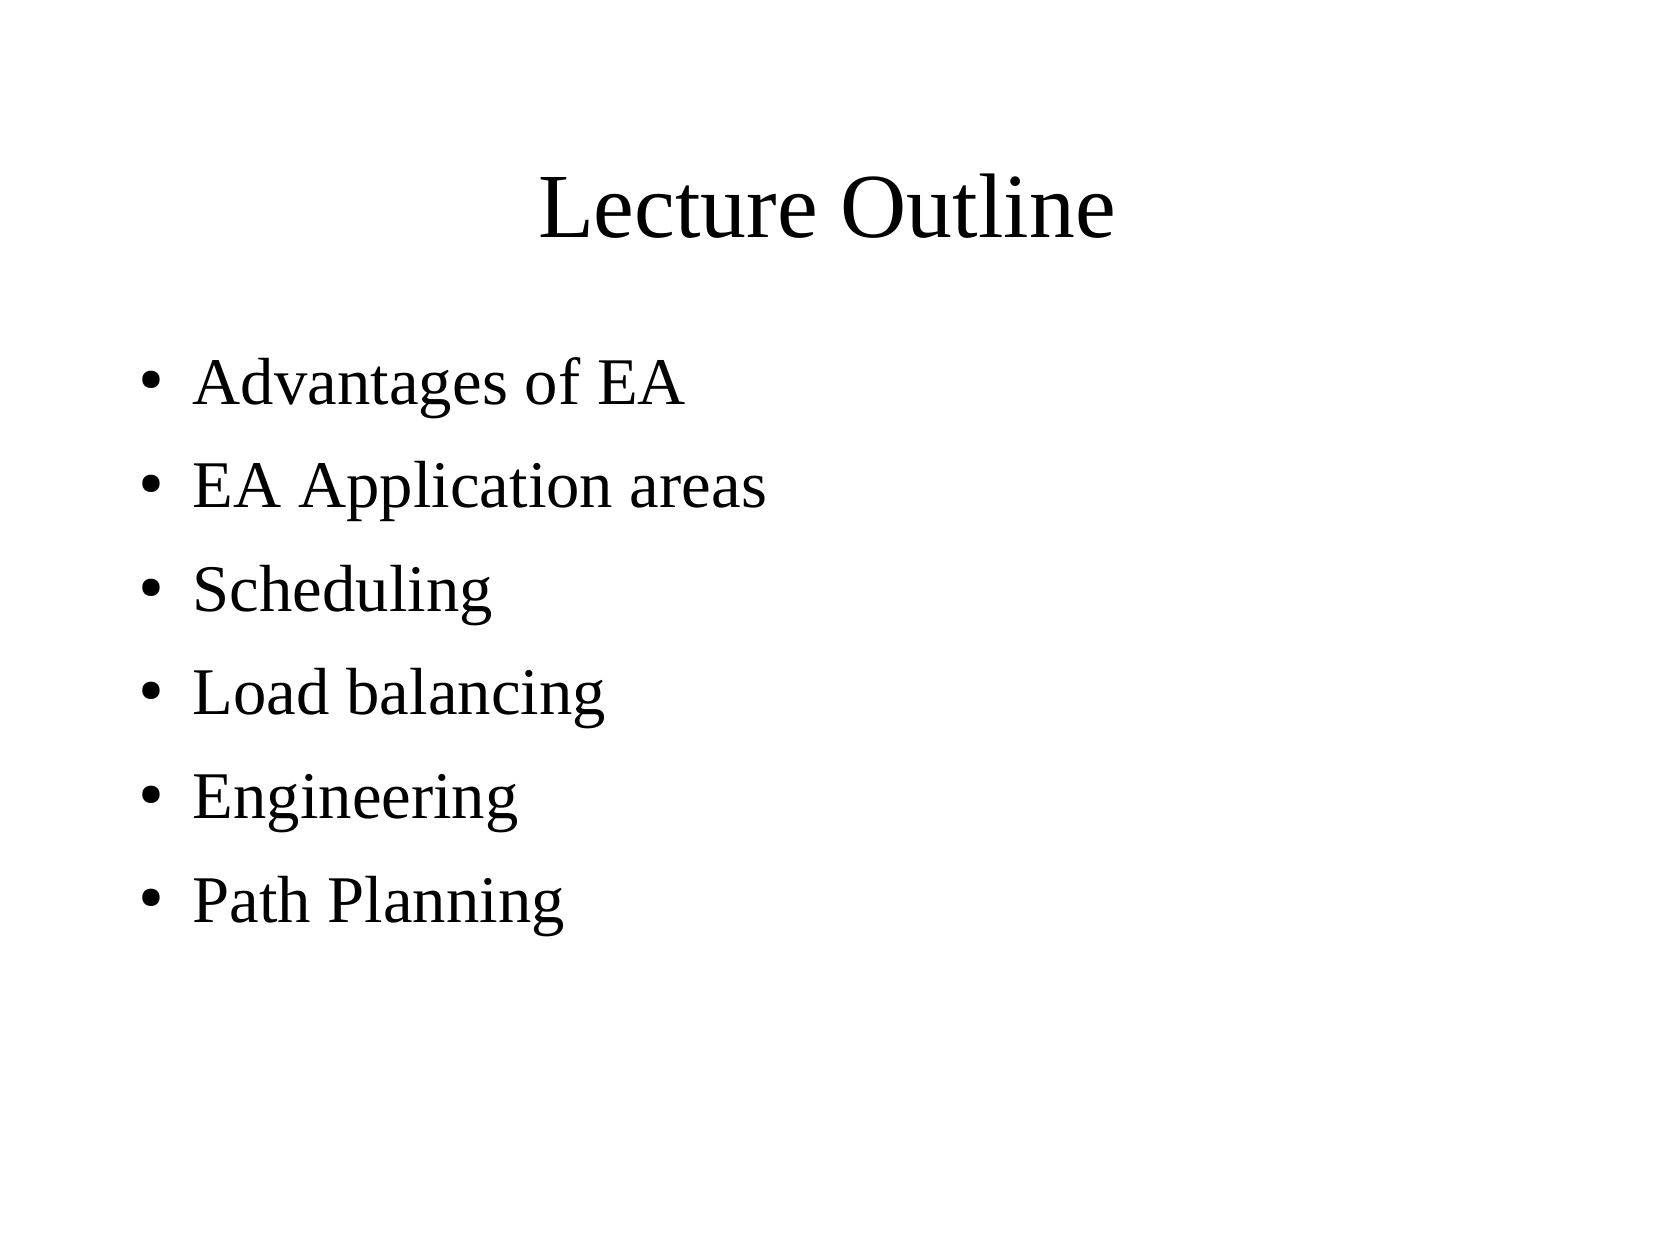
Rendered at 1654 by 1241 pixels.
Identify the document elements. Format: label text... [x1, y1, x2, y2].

title Lecture Outline [121, 102, 1534, 311]
list Advantages of EA EA Application areas Scheduling Load balancing Engineering Path Planning [121, 344, 1534, 1127]
